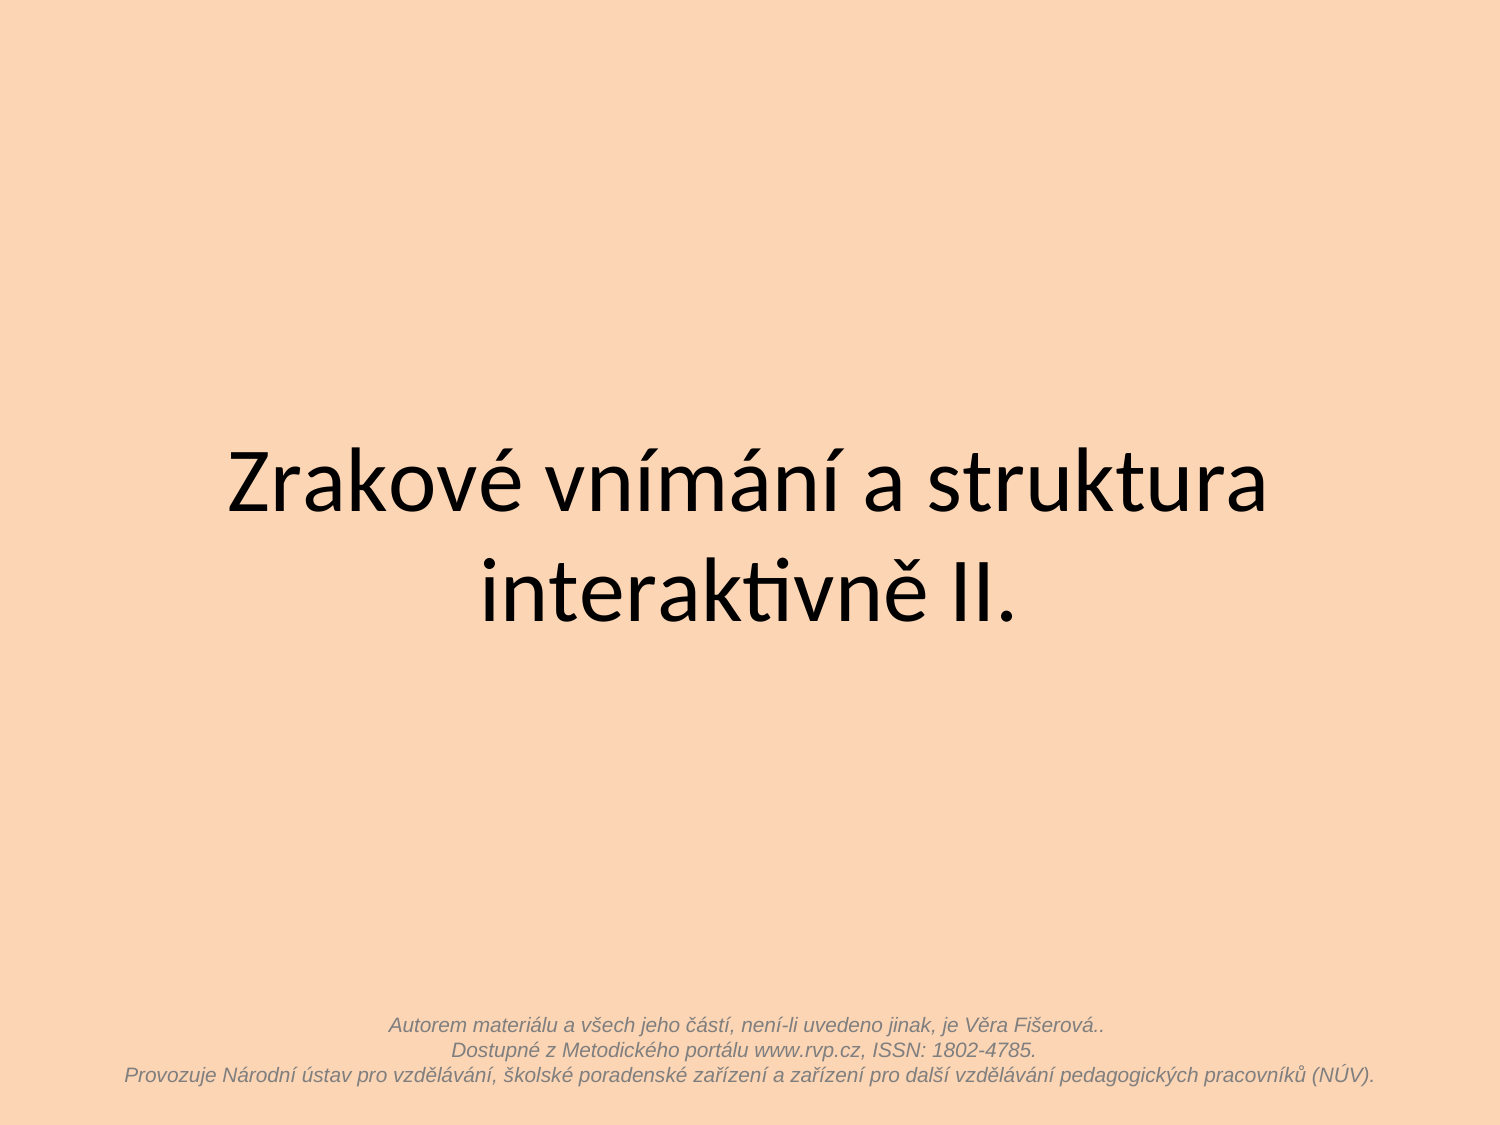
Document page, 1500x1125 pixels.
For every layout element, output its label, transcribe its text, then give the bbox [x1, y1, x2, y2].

text_box Autorem materiálu a všech jeho částí, není-li uvedeno jinak, je Věra Fišerová.. Dostupné z Metodického portálu www.rvp.cz, ISSN: 1802-4785. Provozuje Národní ústav pro vzdělávání, školské poradenské zařízení a zařízení pro další vzdělávání pedagogických pracovníků (NÚV). [0, 1003, 1500, 1095]
title Zrakové vnímání a struktura interaktivně II. [112, 408, 1388, 651]
